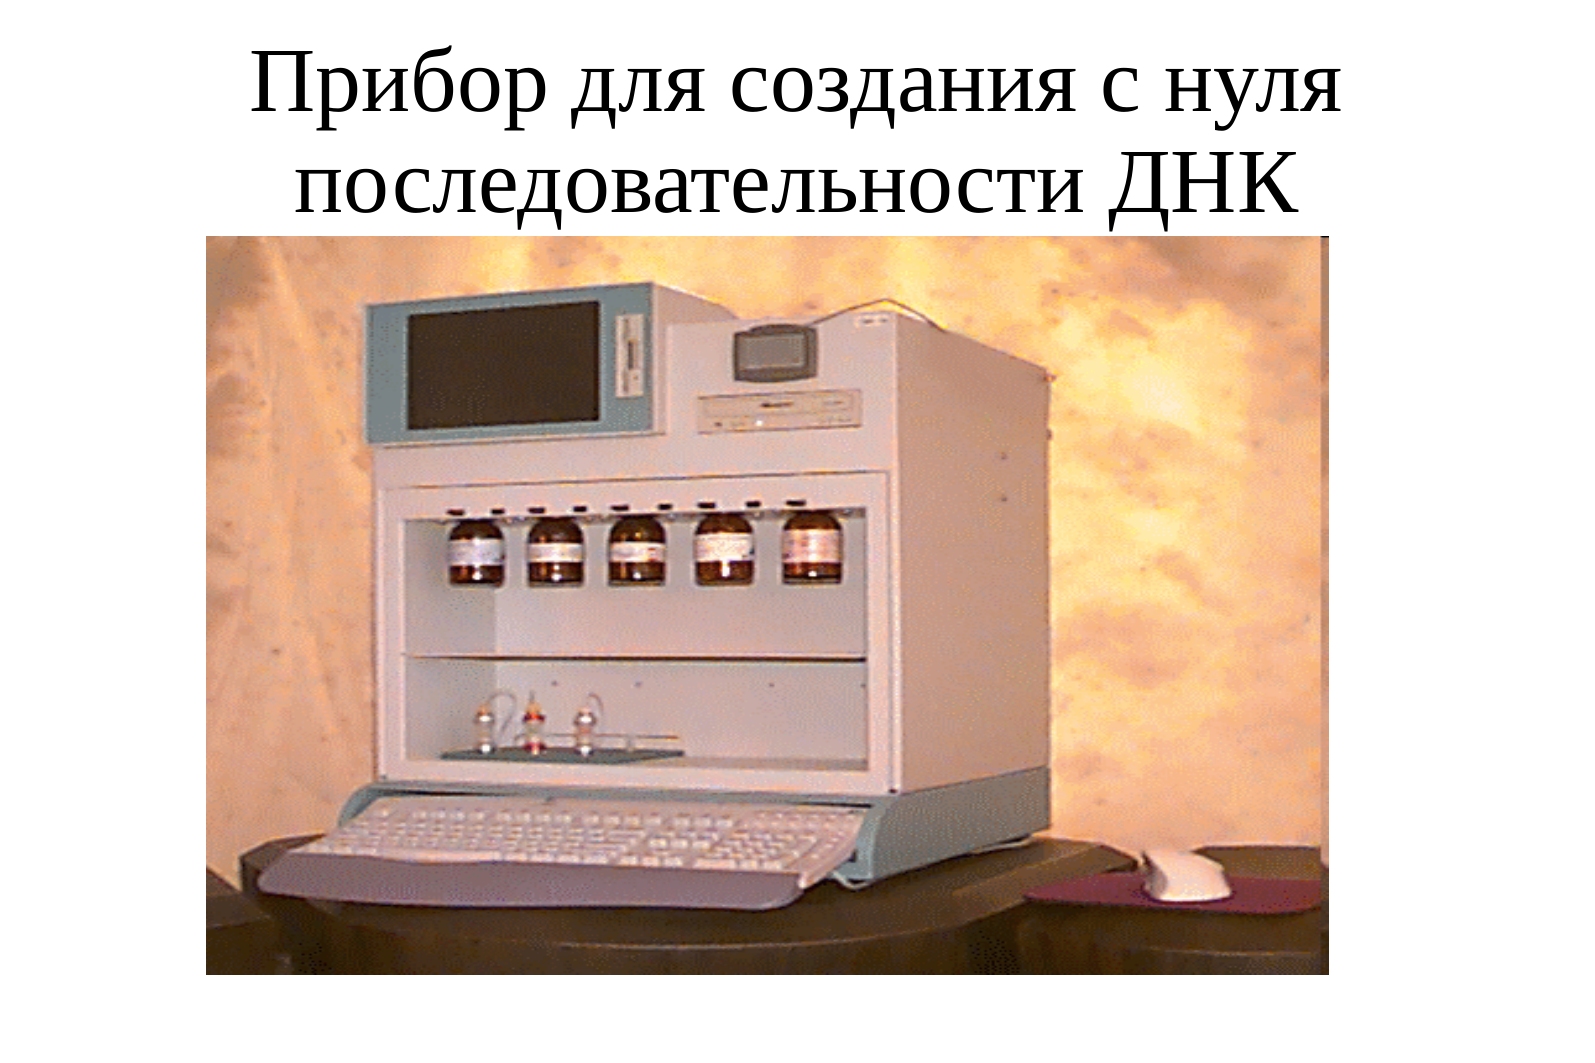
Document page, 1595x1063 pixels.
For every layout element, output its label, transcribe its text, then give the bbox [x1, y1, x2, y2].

title Прибор для создания с нуля последовательности ДНК [79, 29, 1515, 233]
picture [206, 236, 1329, 975]
